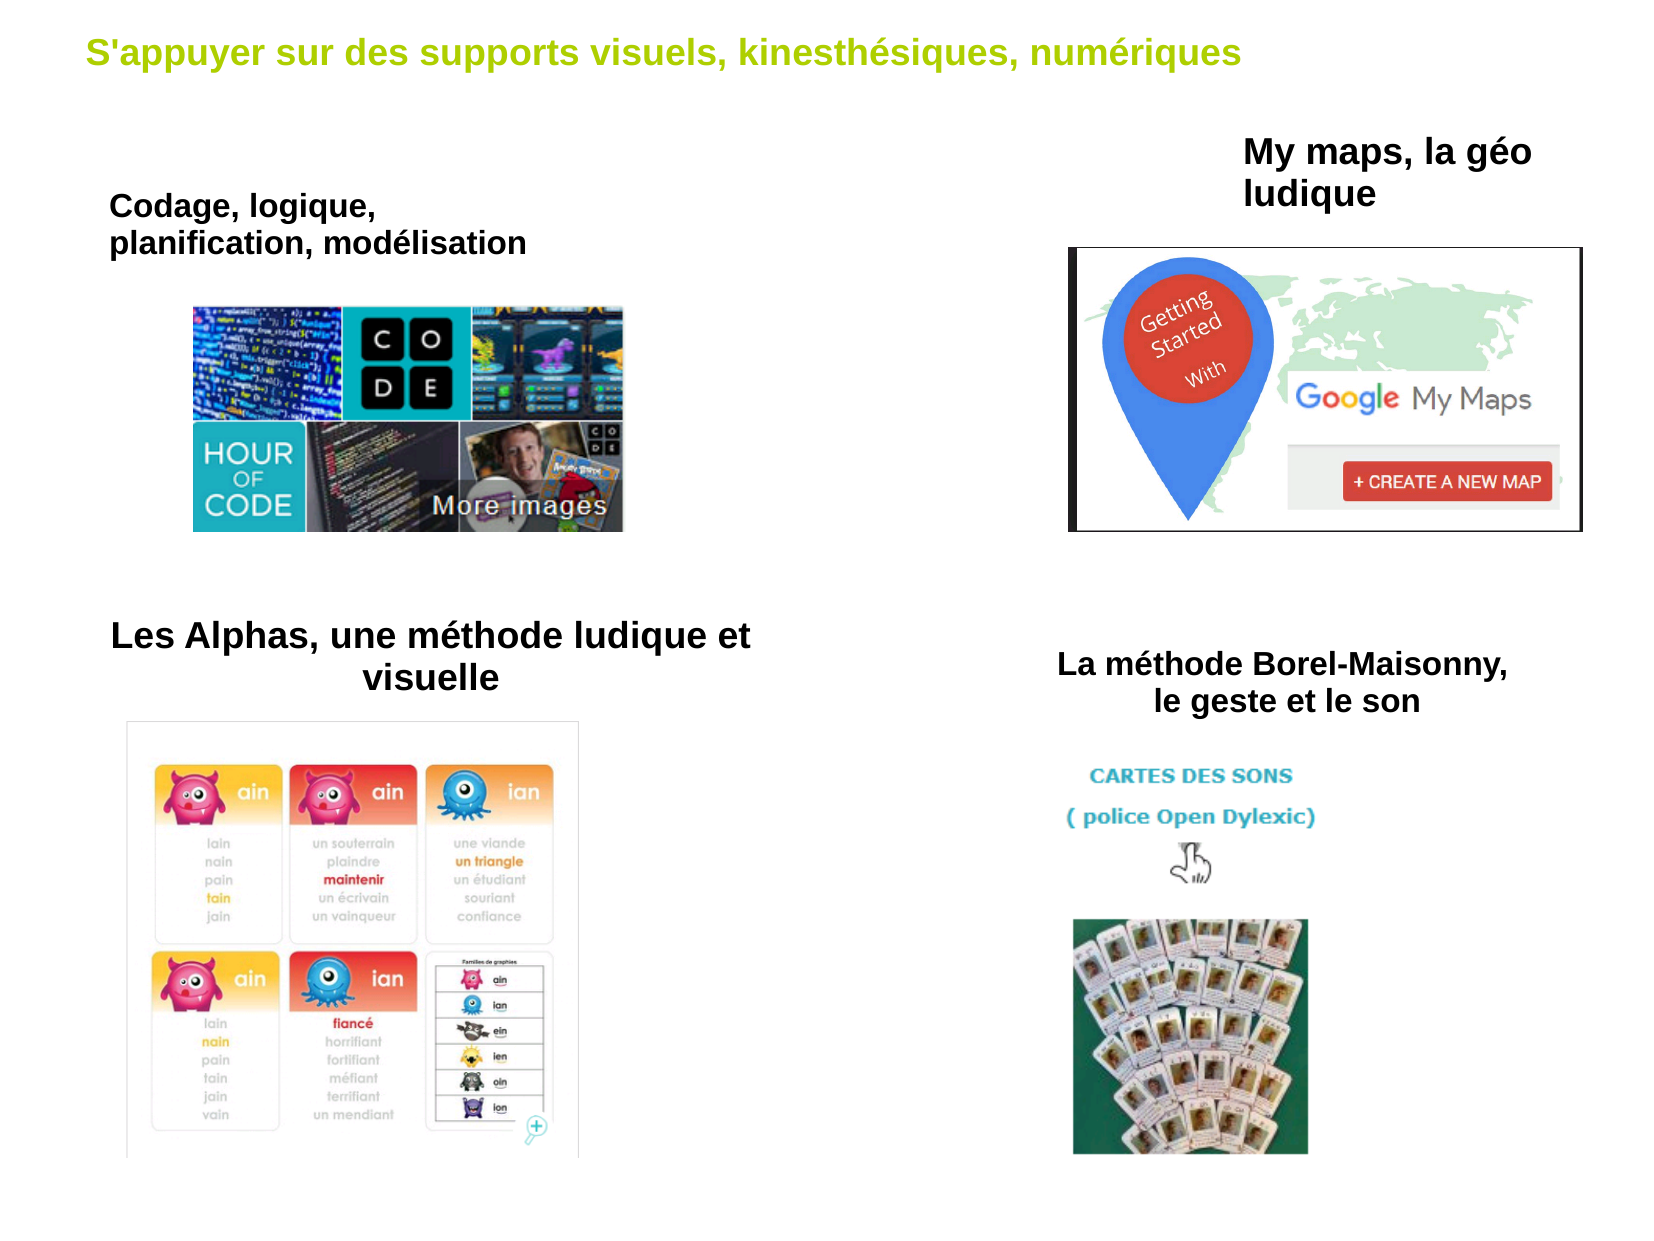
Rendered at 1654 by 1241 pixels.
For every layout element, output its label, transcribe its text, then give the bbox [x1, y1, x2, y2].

picture [116, 721, 579, 1158]
picture [1068, 247, 1583, 532]
text_box Codage, logique, planification, modélisation [94, 180, 579, 272]
text_box Les Alphas, une méthode ludique et visuelle [59, 607, 804, 709]
text_box My maps, la géo ludique [1228, 123, 1630, 225]
text_box S'appuyer sur des supports visuels, kinesthésiques, numériques [70, 23, 1583, 125]
text_box La méthode Borel-Maisonny, le geste et le son [897, 637, 1654, 730]
picture [193, 301, 626, 532]
picture [1039, 755, 1360, 1181]
